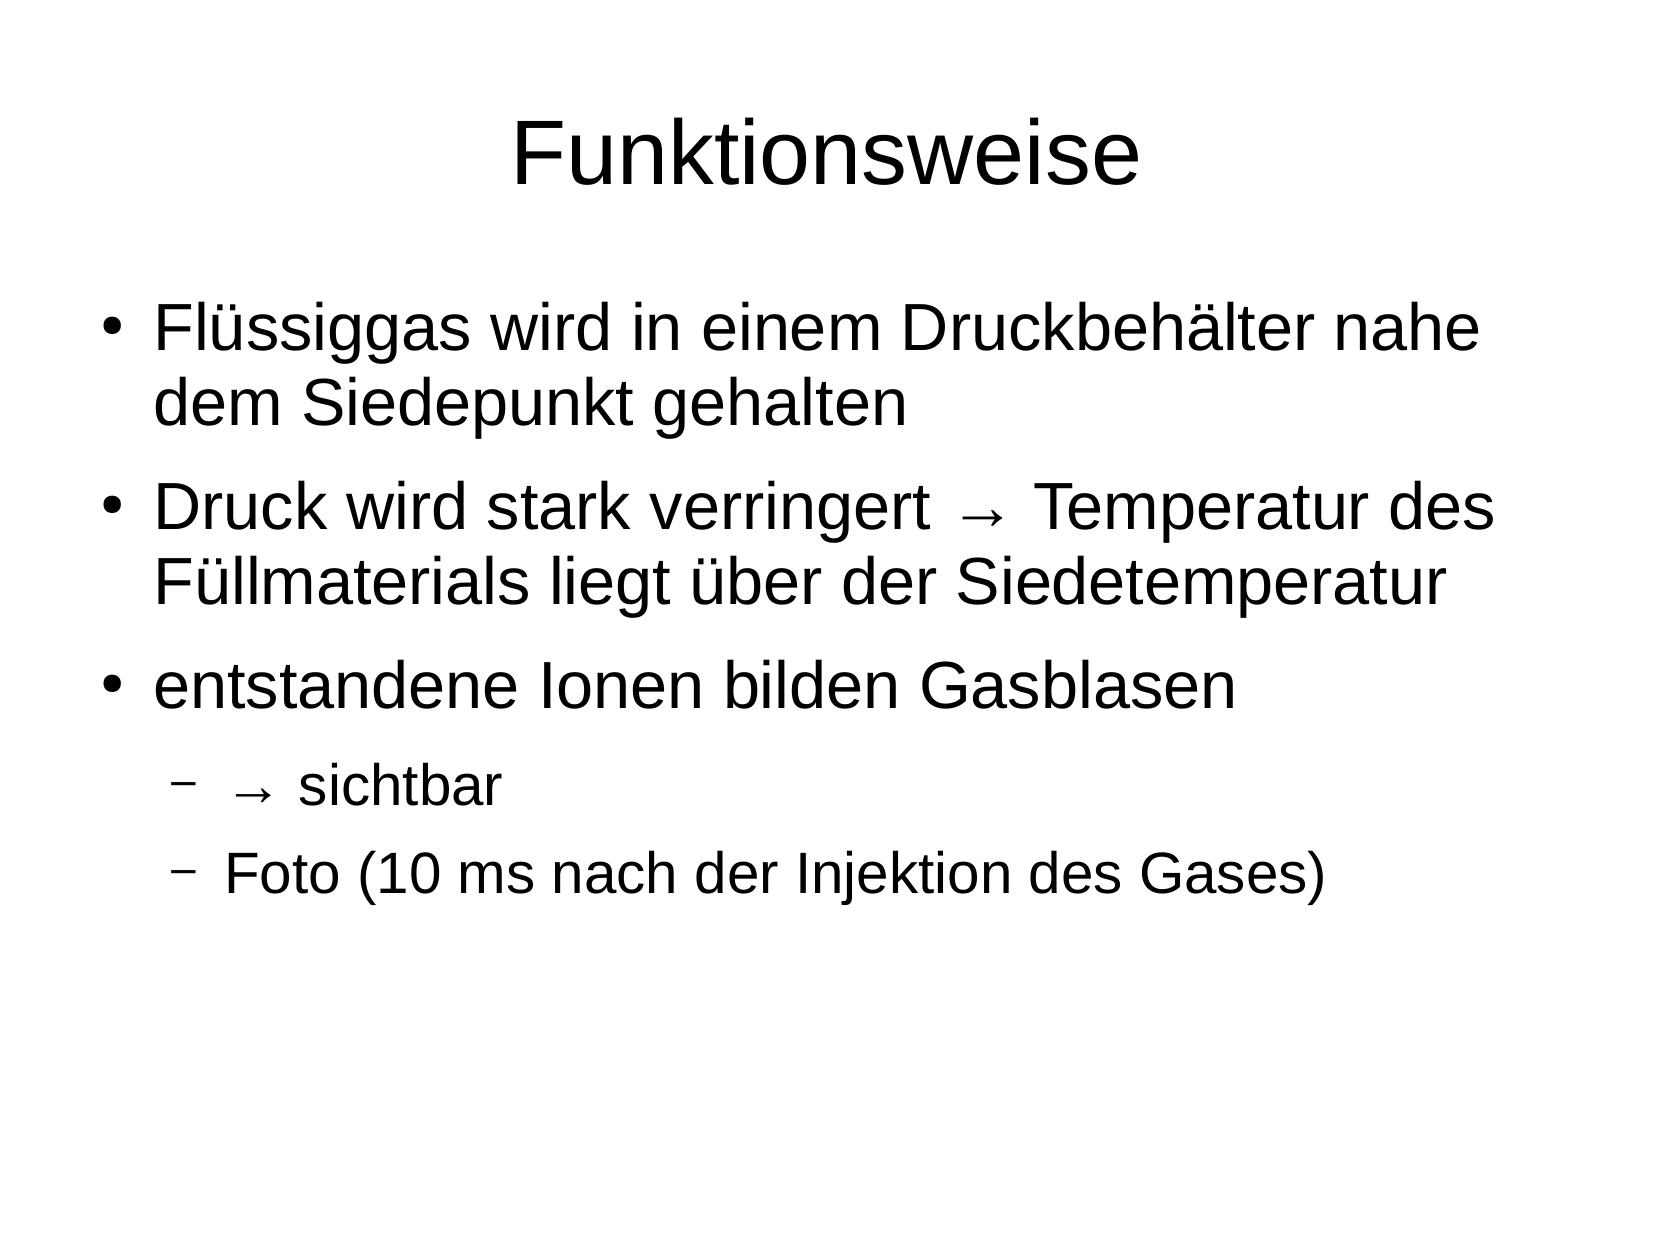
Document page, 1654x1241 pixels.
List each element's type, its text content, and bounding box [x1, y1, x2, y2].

title Funktionsweise [82, 56, 1571, 250]
list Flüssiggas wird in einem Druckbehälter nahe dem Siedepunkt gehalten Druck wird stark verringert → Temperatur des Füllmaterials liegt über der Siedetemperatur entstandene Ionen bilden Gasblasen → sichtbar Foto (10 ms nach der Injektion des Gases) [82, 290, 1571, 1094]
